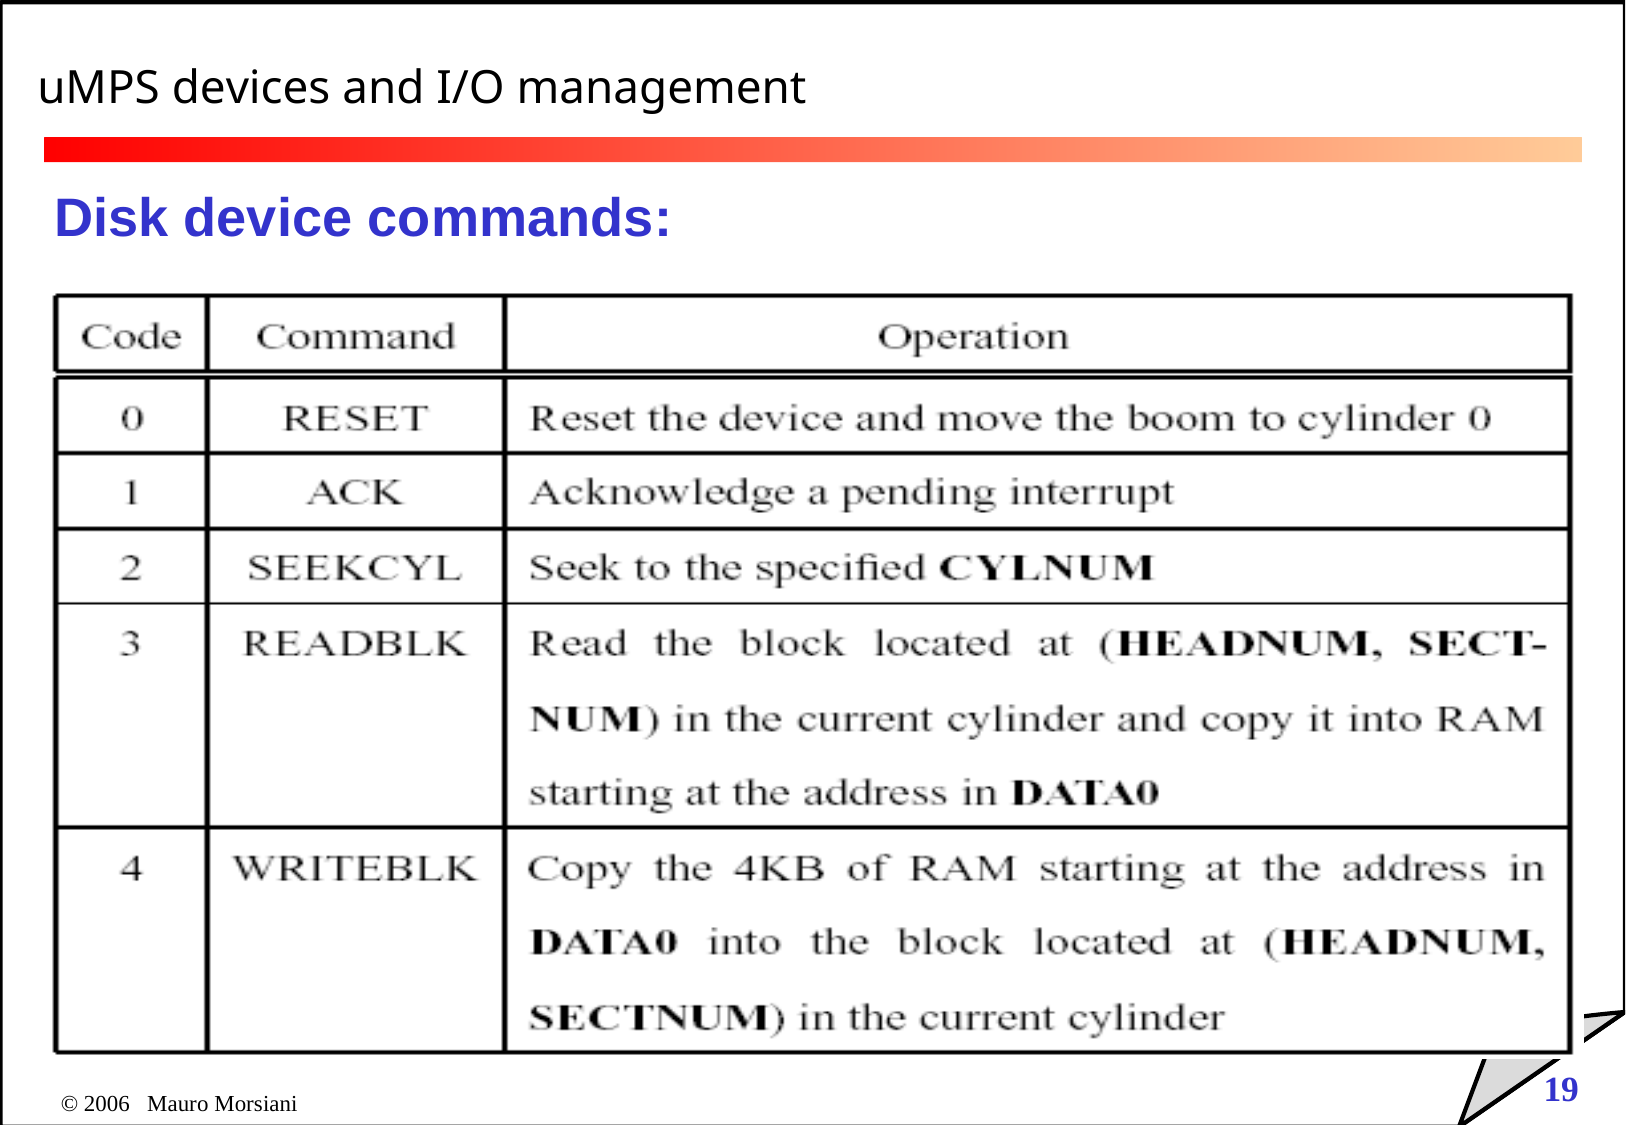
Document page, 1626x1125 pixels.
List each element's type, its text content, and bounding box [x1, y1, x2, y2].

title uMPS devices and I/O management [37, 44, 1587, 130]
picture [46, 290, 1584, 1059]
list Disk device commands: [54, 187, 1557, 595]
